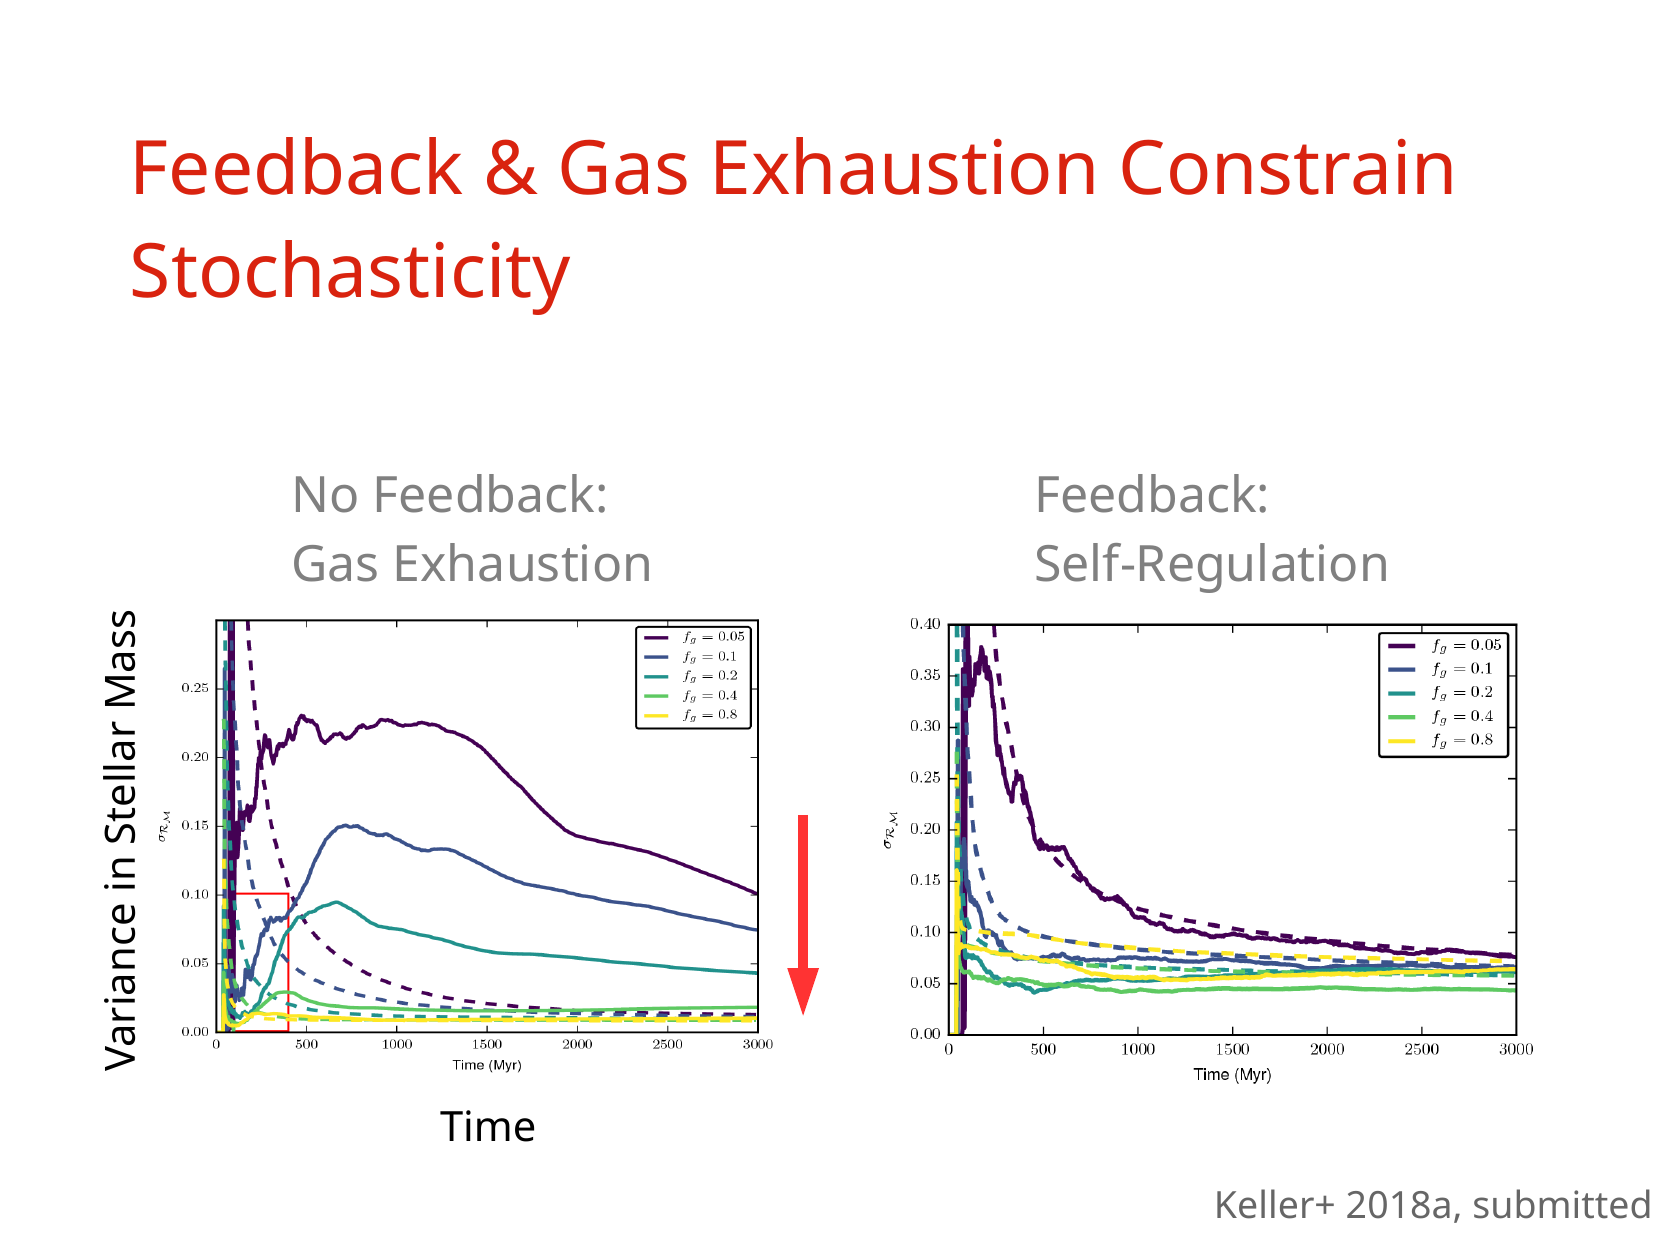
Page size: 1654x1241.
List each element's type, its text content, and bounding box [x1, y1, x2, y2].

text_box Feedback: Self-Regulation [1019, 451, 1398, 579]
text_box Keller+ 2018a, submitted [1199, 1171, 1654, 1229]
text_box No Feedback: Gas Exhaustion [276, 451, 651, 579]
picture [870, 602, 1548, 1098]
text_box Time [425, 1089, 556, 1158]
picture [151, 602, 786, 1075]
text_box Variance in Stellar Mass [82, 602, 151, 1087]
title Feedback & Gas Exhaustion Constrain Stochasticity [129, 129, 1518, 305]
